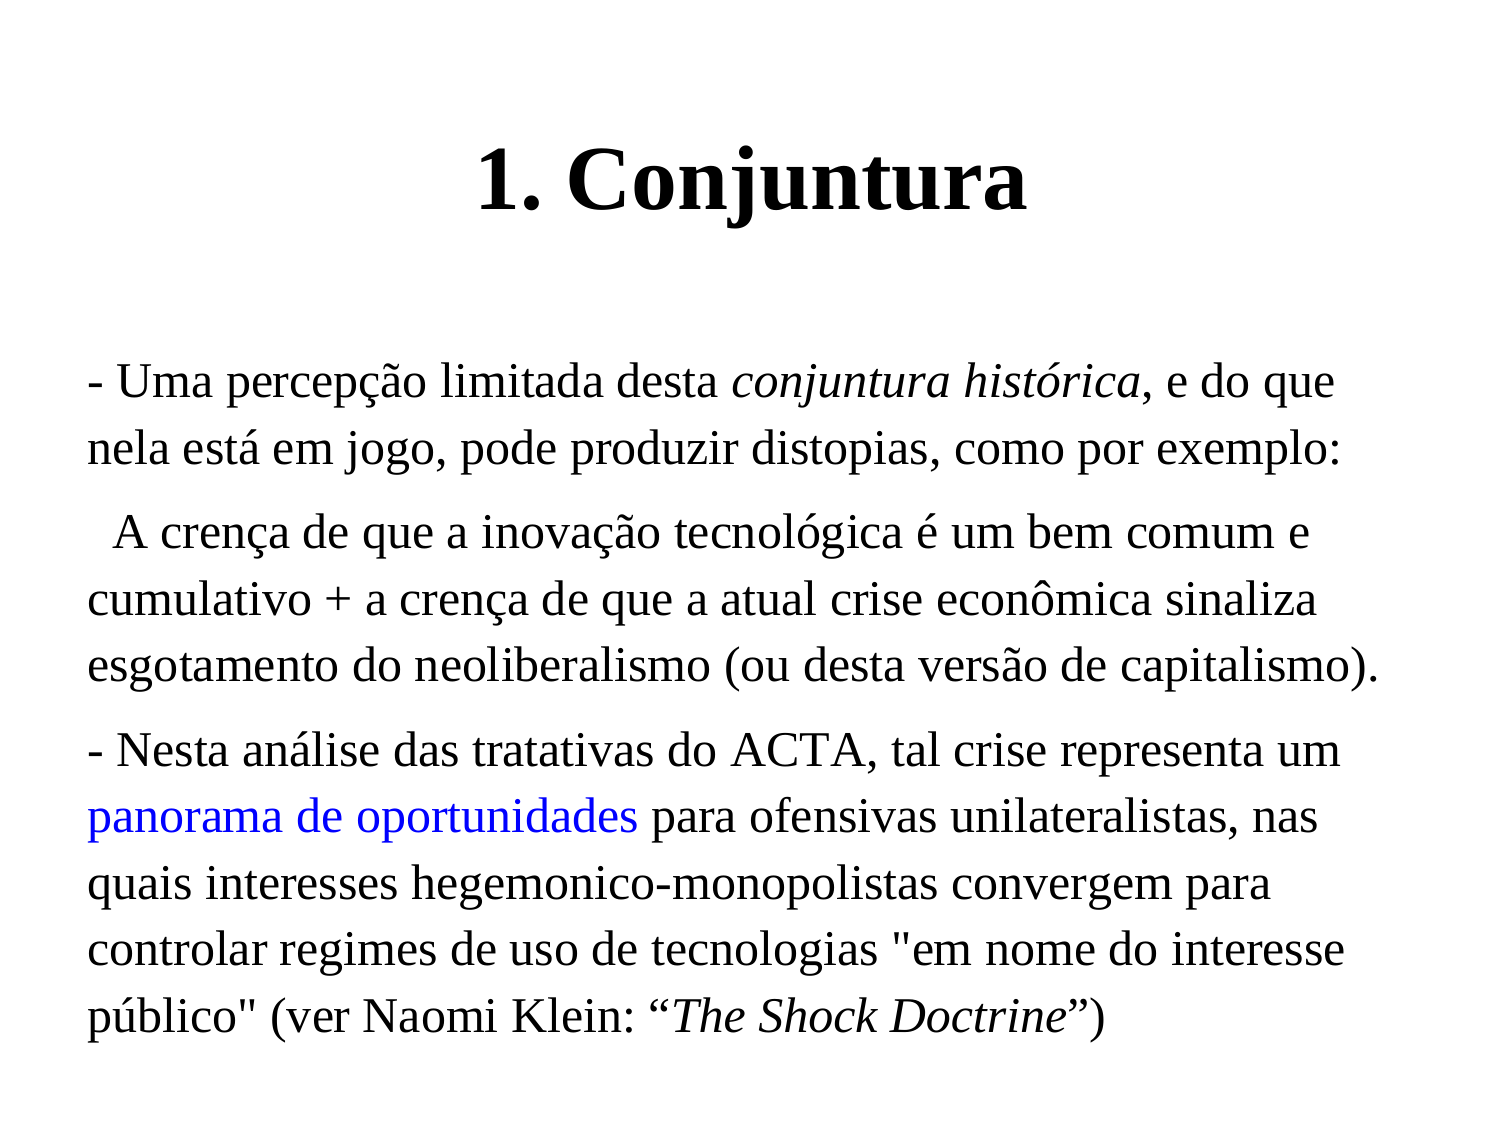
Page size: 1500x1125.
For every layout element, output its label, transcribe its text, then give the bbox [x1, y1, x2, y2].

text_box - Uma percepção limitada desta conjuntura histórica, e do que nela está em jogo, pode produzir distopias, como por exemplo: A crença de que a inovação tecnológica é um bem comum e cumulativo + a crença de que a atual crise econômica sinaliza esgotamento do neoliberalismo (ou desta versão de capitalismo). - Nesta análise das tratativas do ACTA, tal crise representa um panorama de oportunidades para ofensivas unilateralistas, nas quais interesses hegemonico-monopolistas convergem para controlar regimes de uso de tecnologias "em nome do interesse público" (ver Naomi Klein: “The Shock Doctrine”) [72, 334, 1430, 1052]
title 1. Conjuntura [87, 52, 1416, 307]
